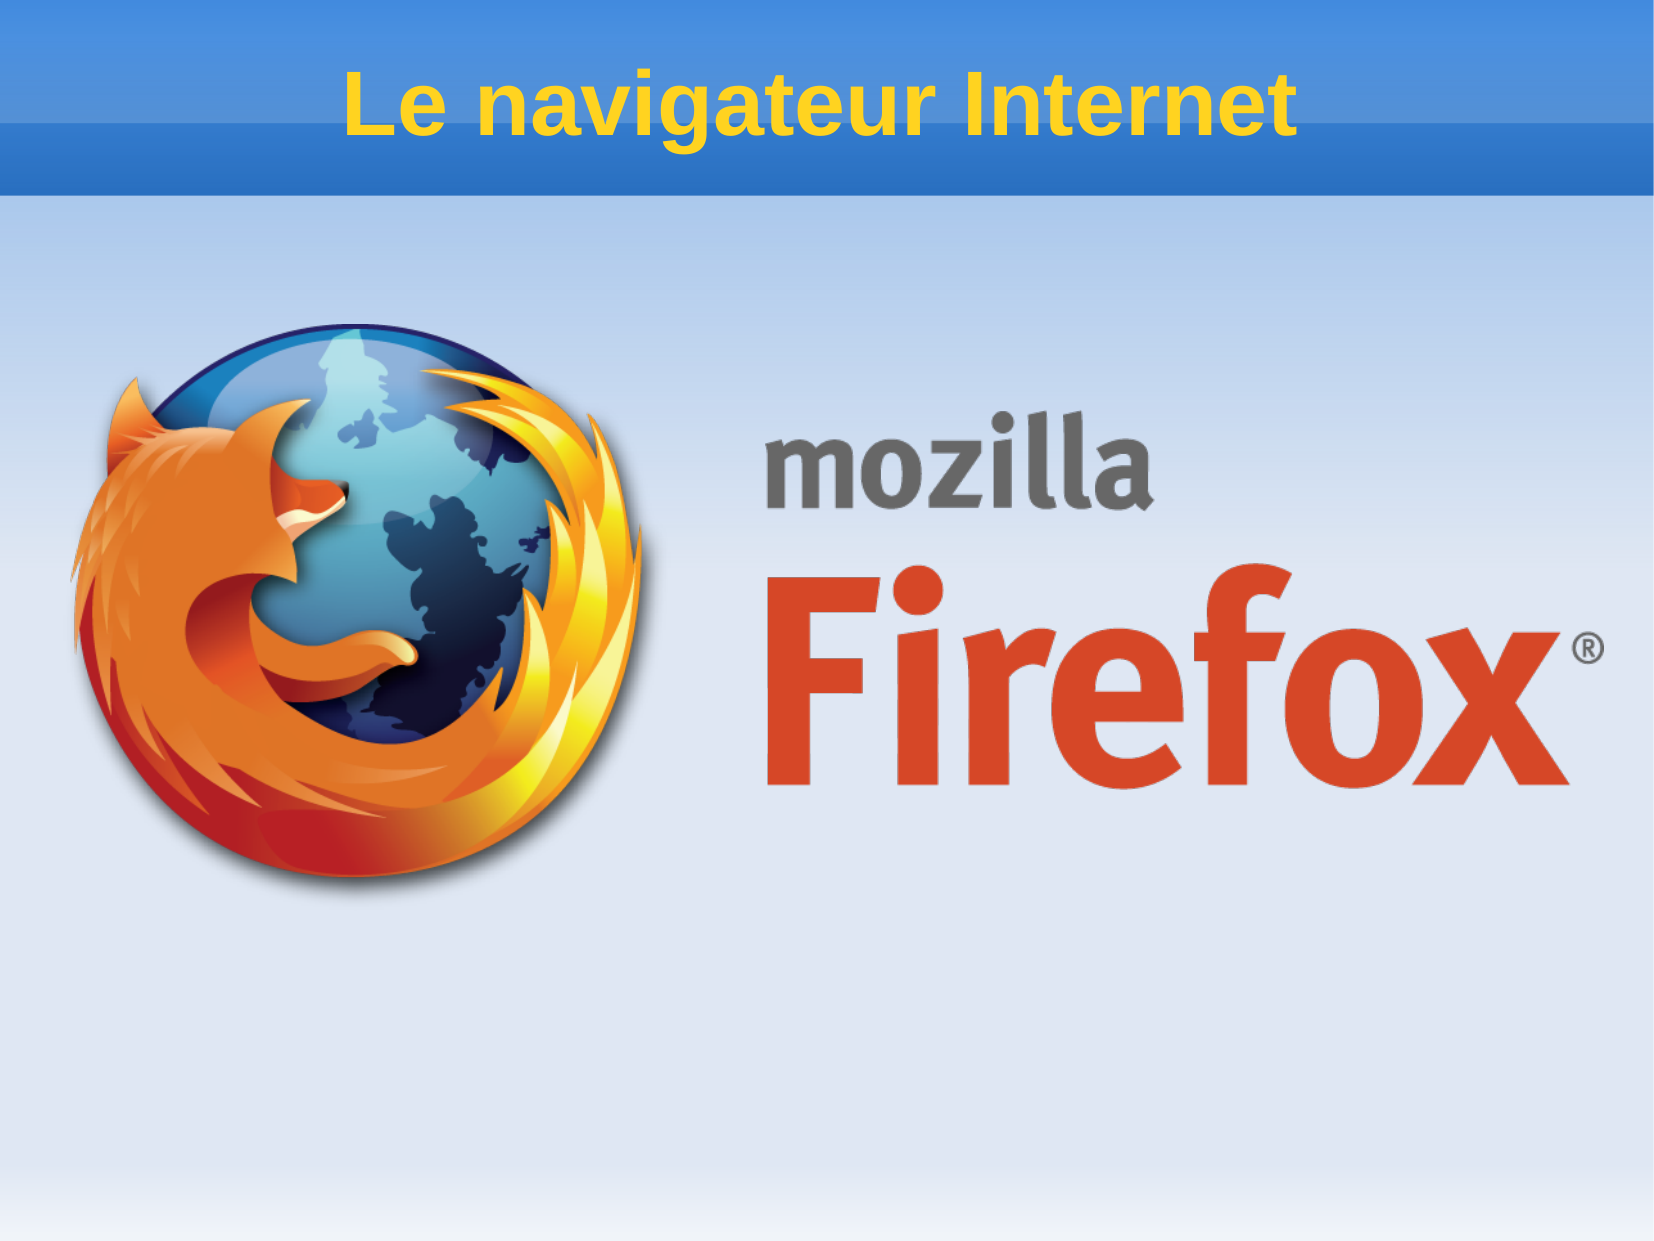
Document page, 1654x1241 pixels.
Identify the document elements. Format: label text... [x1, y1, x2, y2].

title Le navigateur Internet [76, 0, 1565, 208]
picture [0, 0, 1654, 1241]
